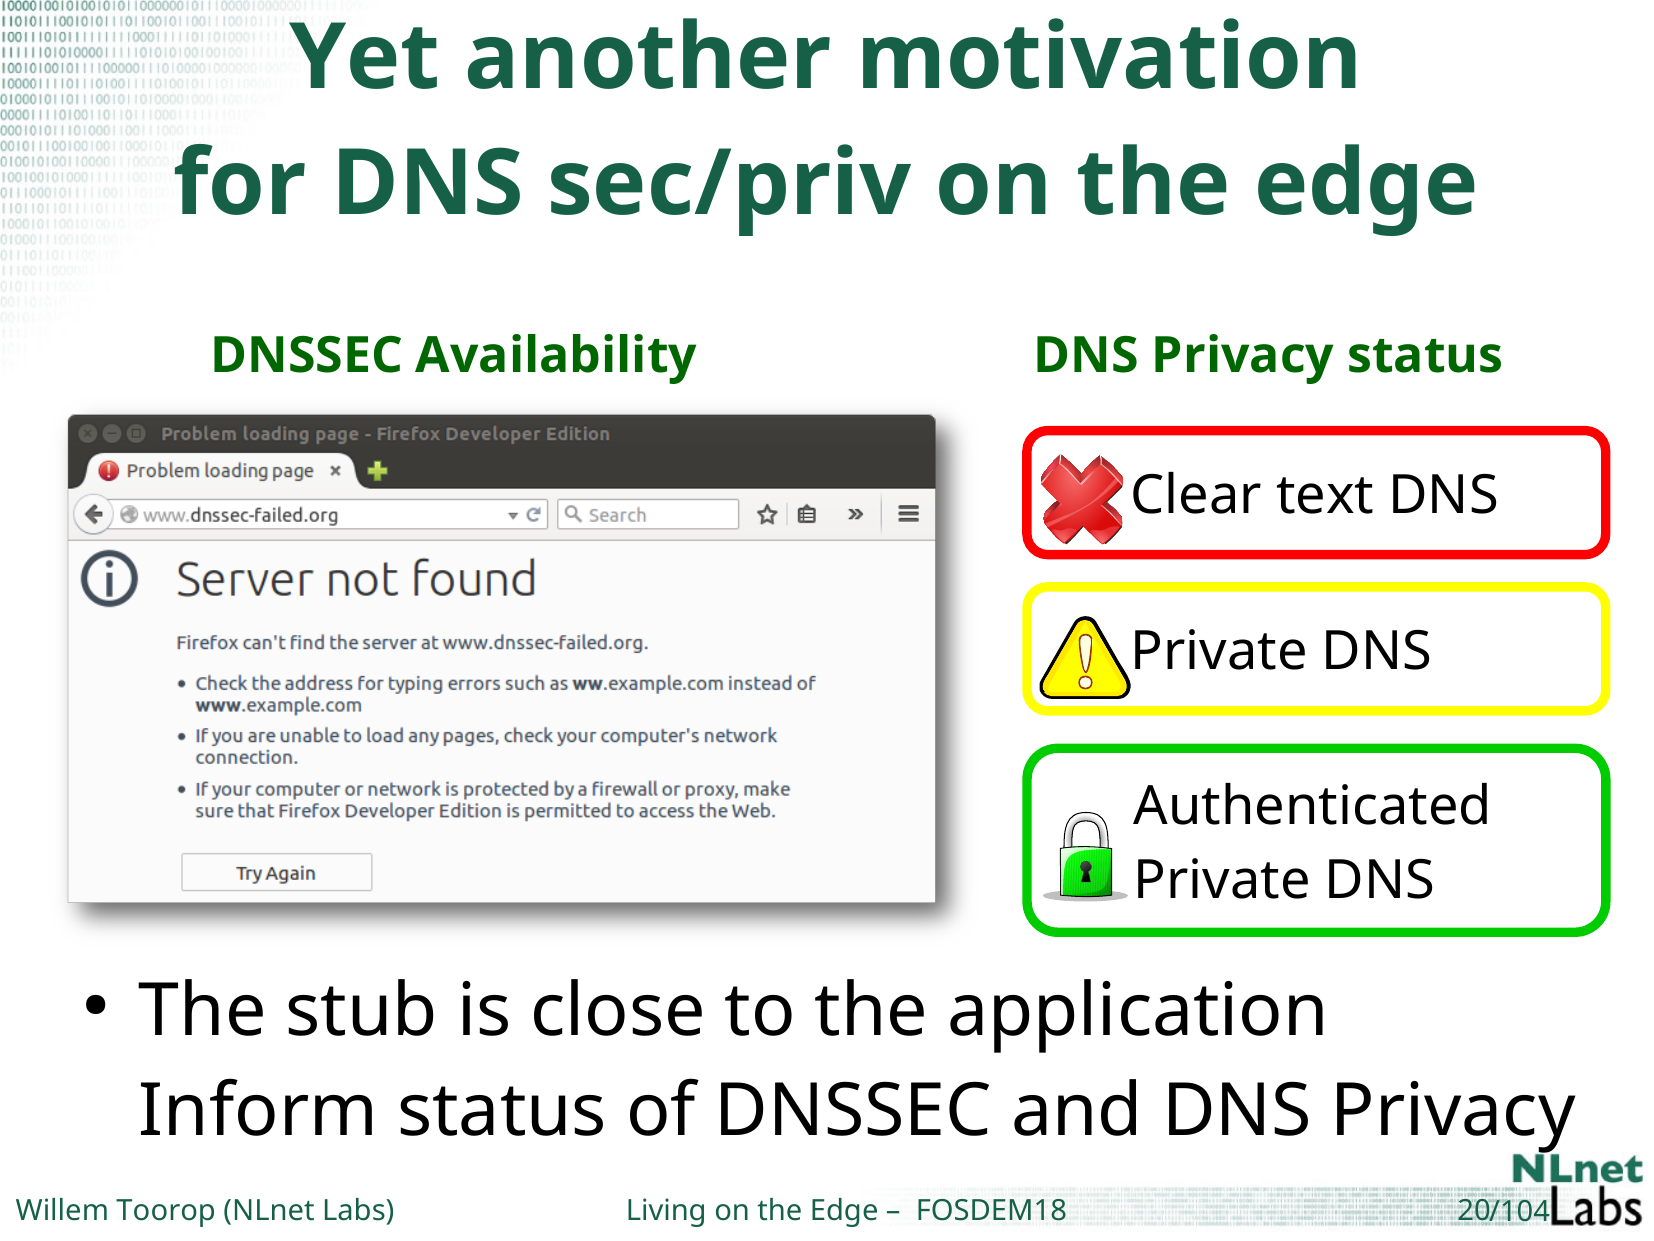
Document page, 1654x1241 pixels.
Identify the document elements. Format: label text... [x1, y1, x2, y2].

picture [1033, 796, 1138, 918]
list The stub is close to the application Inform status of DNSSEC and DNS Privacy [82, 957, 1613, 1175]
picture [1039, 615, 1132, 699]
text_box X Private DNS [1026, 586, 1606, 711]
text_box DNSSEC Availability [195, 311, 802, 392]
title Yet another motivation for DNS sec/priv on the edge [0, 0, 1654, 234]
picture [0, 234, 1012, 978]
text_box X Clear text DNS [1026, 430, 1606, 555]
text_box DNS Privacy status [1018, 311, 1626, 391]
picture [1035, 451, 1130, 555]
picture [854, 1143, 1644, 1239]
text_box X Authenticated X Private DNS [1027, 748, 1606, 933]
